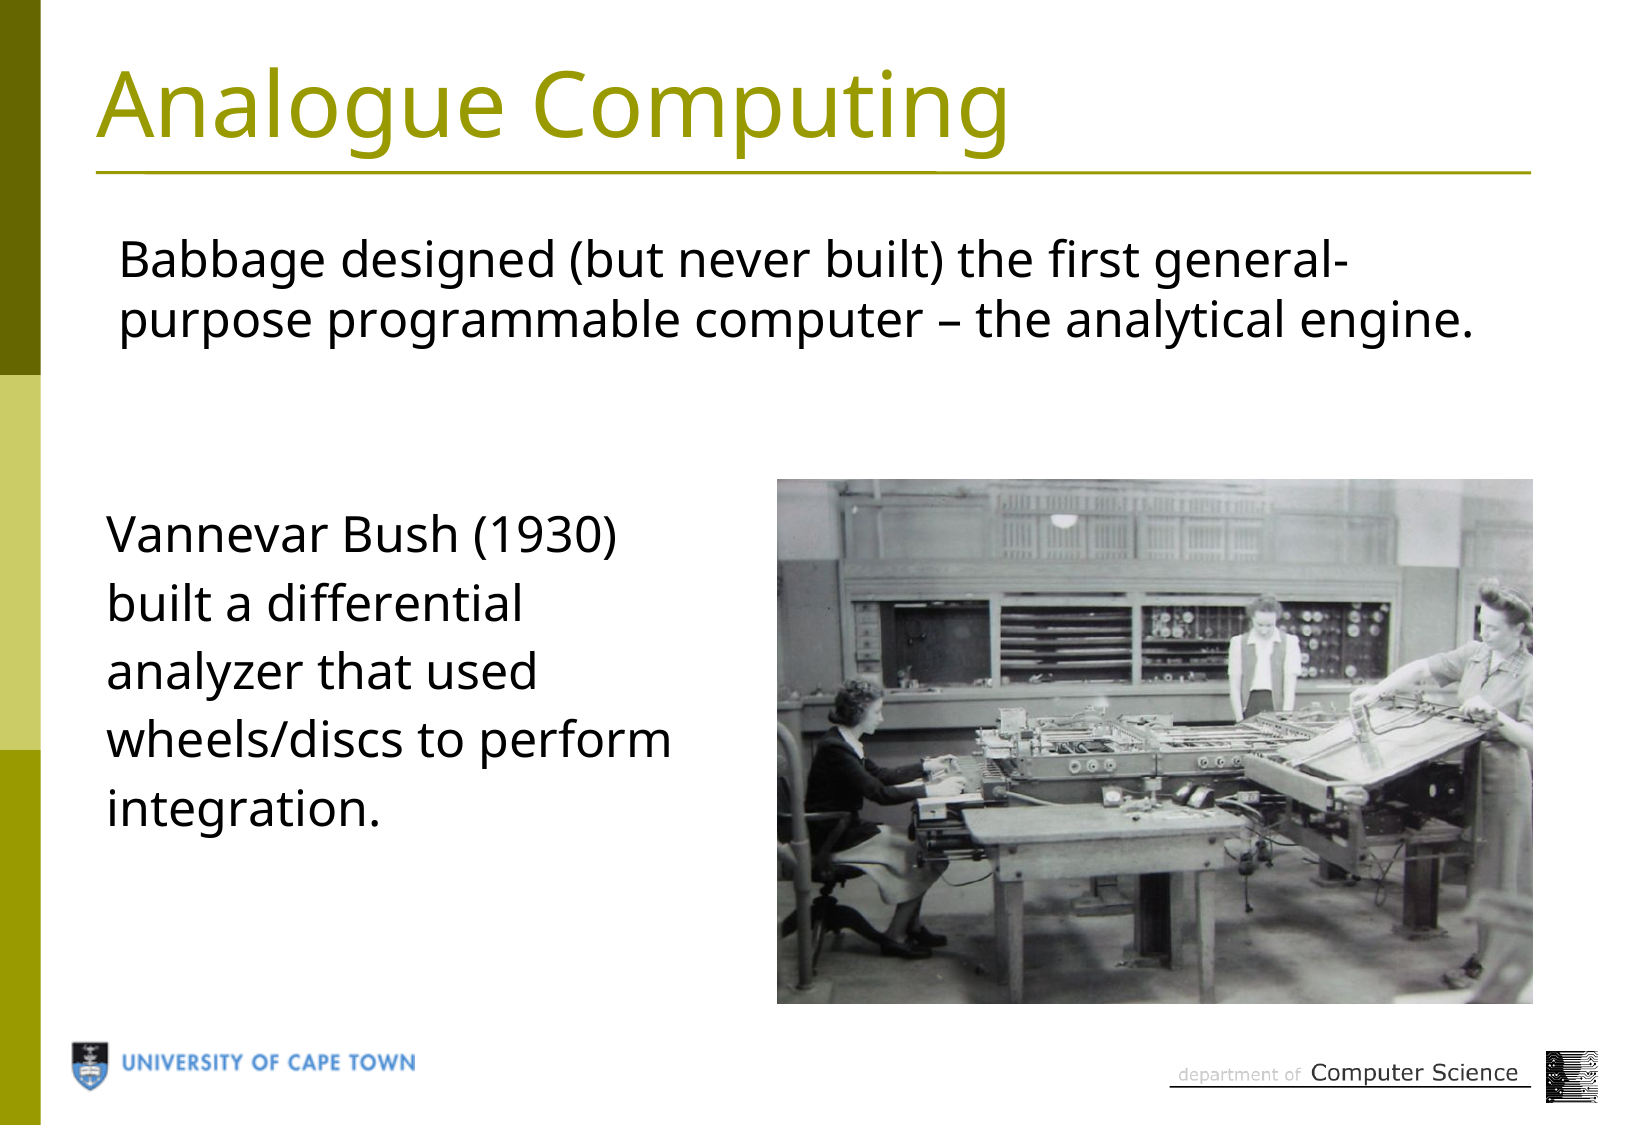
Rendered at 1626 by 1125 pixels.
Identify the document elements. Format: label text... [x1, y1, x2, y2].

picture [1169, 1043, 1532, 1091]
picture [61, 1024, 415, 1103]
picture [1546, 1051, 1598, 1103]
picture [777, 479, 1533, 1004]
text_box Babbage designed (but never built) the first general-purpose programmable computer – the analytical engine. [103, 219, 1522, 433]
list Vannevar Bush (1930) built a differential analyzer that used wheels/discs to perform integration. [91, 491, 730, 858]
title Analogue Computing [81, 45, 1544, 173]
